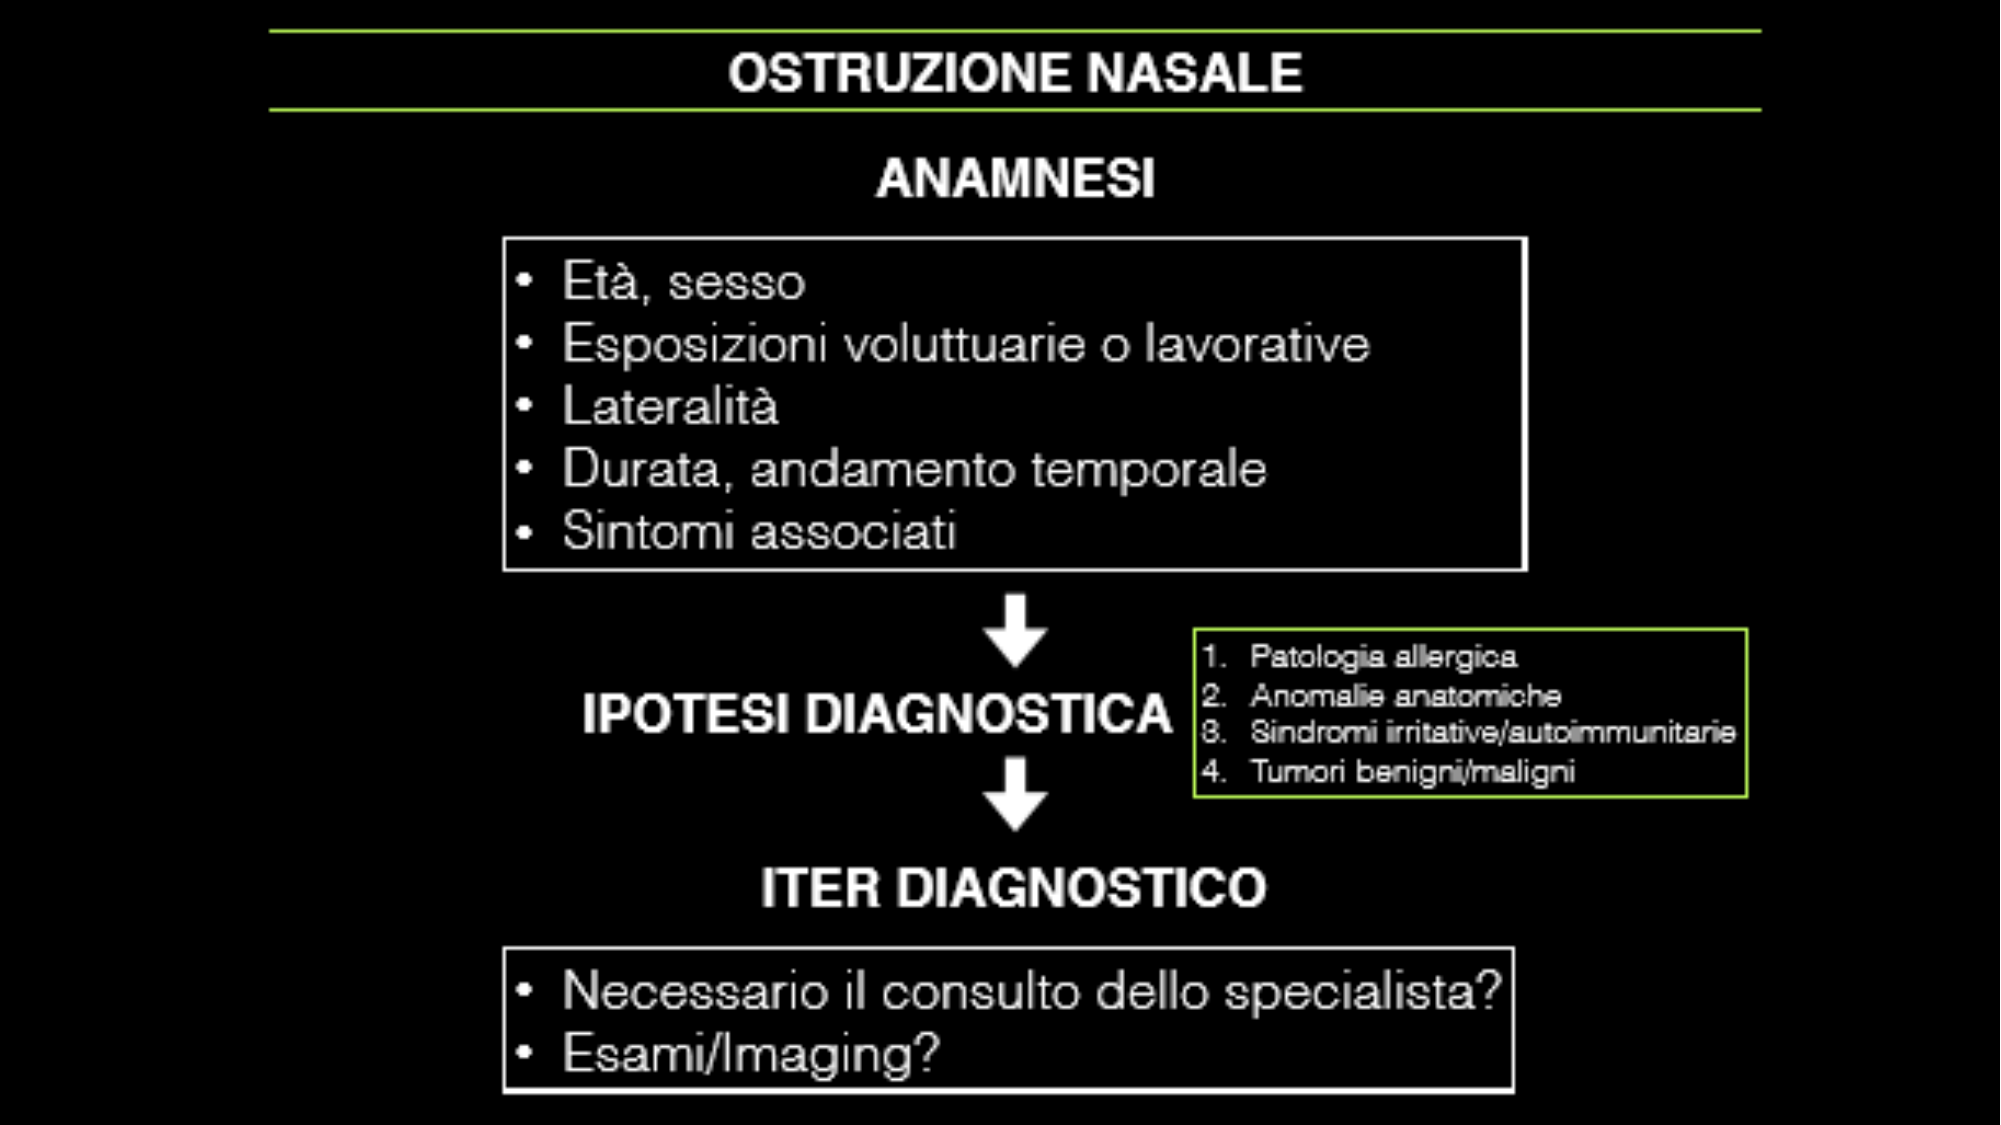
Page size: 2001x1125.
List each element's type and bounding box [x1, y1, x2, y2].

picture [267, 1, 1766, 1125]
